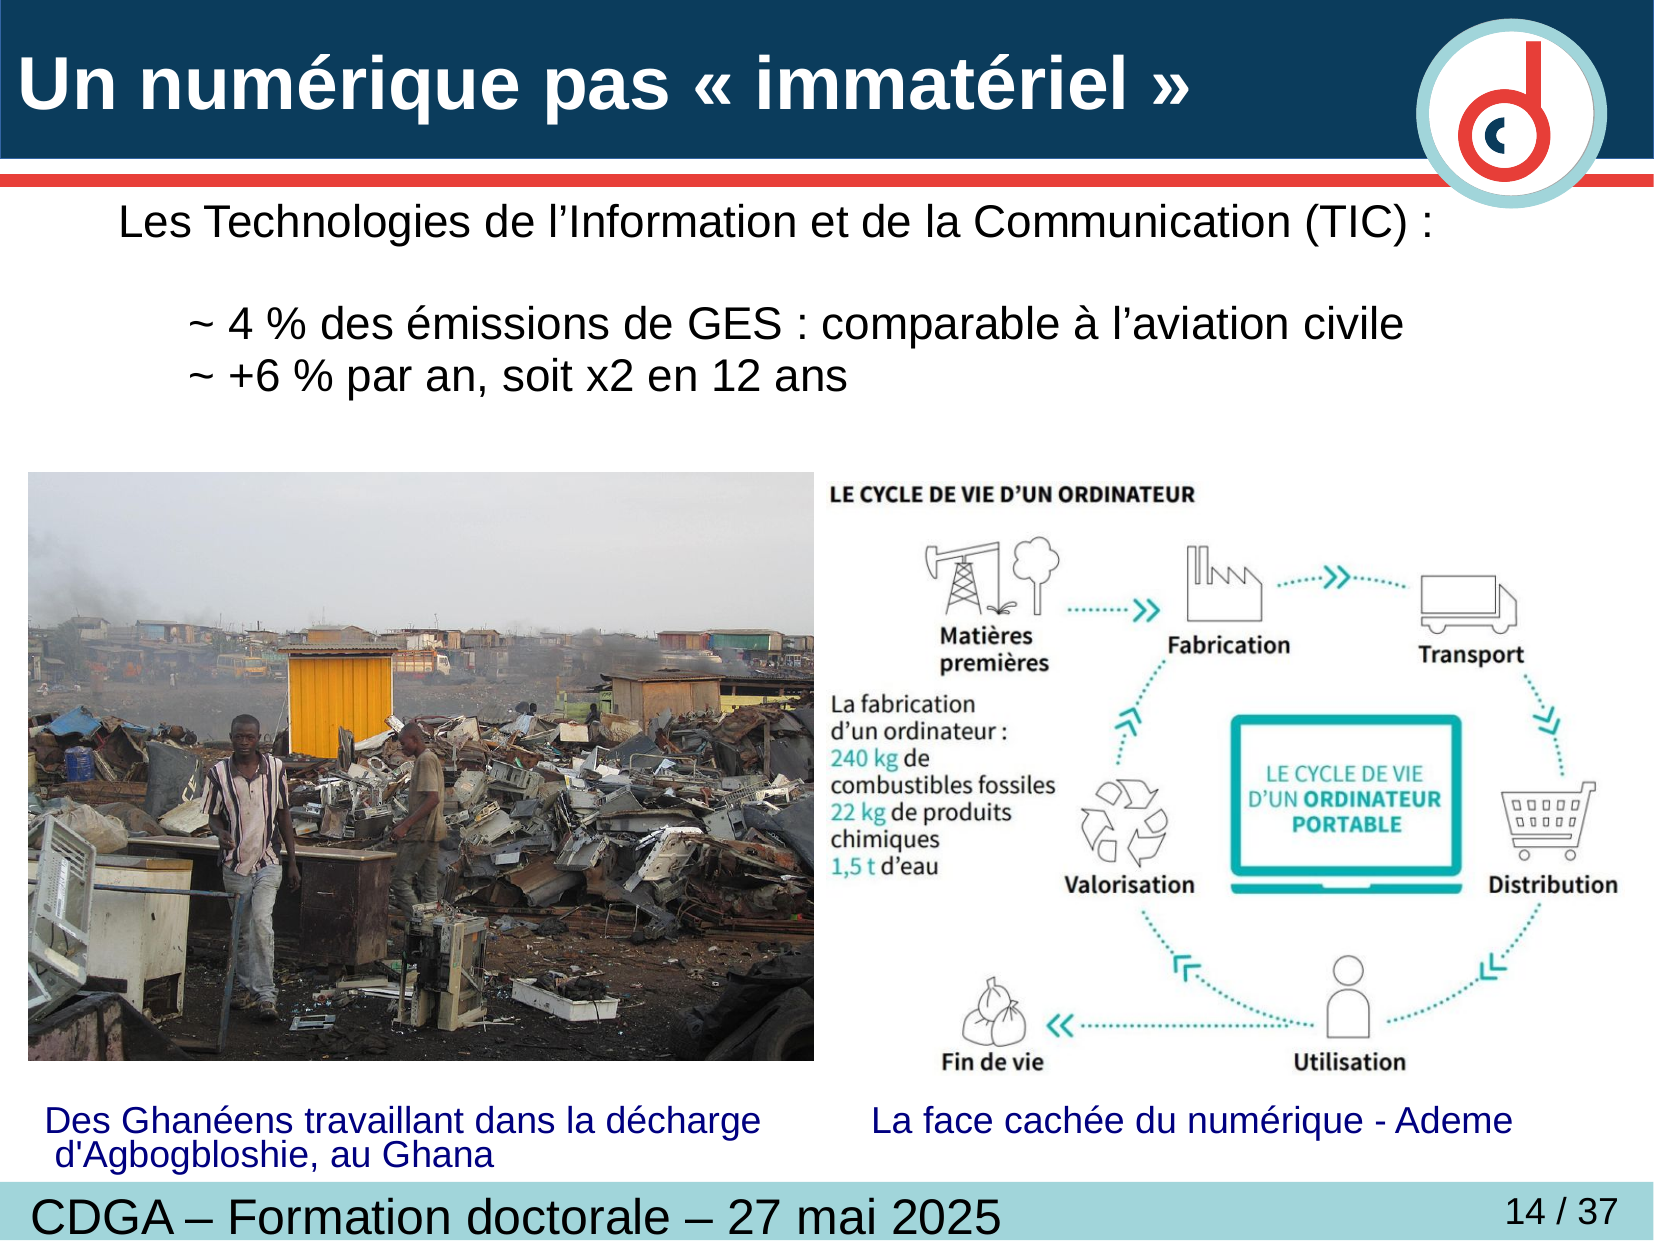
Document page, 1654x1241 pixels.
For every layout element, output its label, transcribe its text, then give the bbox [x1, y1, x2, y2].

subtitle Les Technologies de l’Information et de la Communication (TIC) : ~ 4 % des émissions de GES : comparable à l’aviation civile ~ +6 % par an, soit x2 en 12 ans [82, 195, 1571, 401]
text_box Des Ghanéens travaillant dans la décharge d'Agbogbloshie, au Ghana [29, 1092, 784, 1182]
title Un numérique pas « immatériel » [17, 11, 1412, 159]
picture [826, 481, 1625, 1076]
picture [28, 472, 814, 1062]
text_box La face cachée du numérique - Ademe [856, 1092, 1644, 1152]
